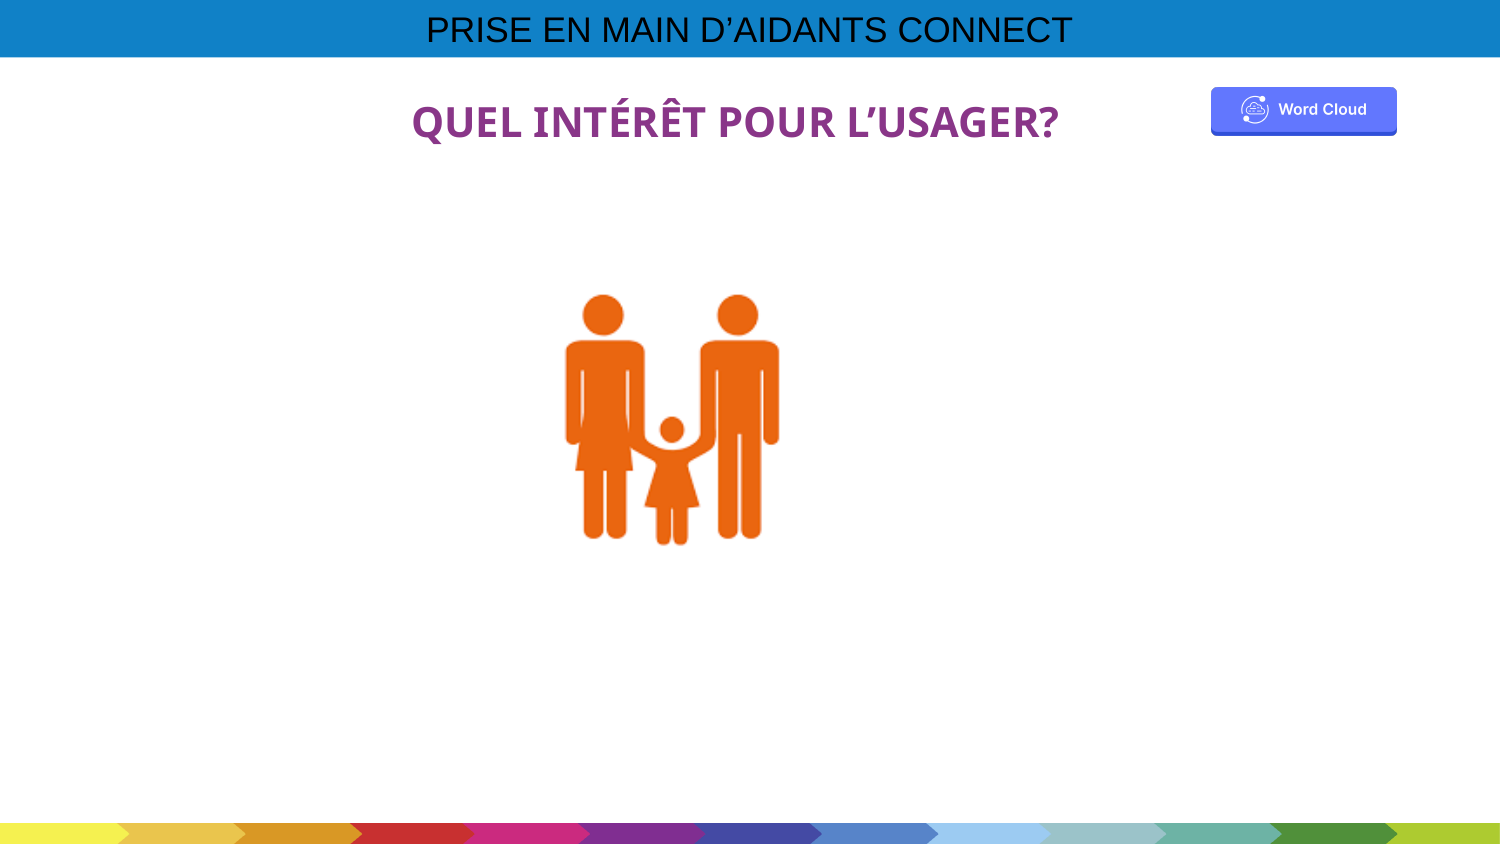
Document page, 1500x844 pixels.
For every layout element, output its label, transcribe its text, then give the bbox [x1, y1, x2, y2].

picture [1211, 87, 1397, 136]
title PRISE EN MAIN D’AIDANTS CONNECT [0, 0, 1500, 58]
picture [466, 229, 863, 614]
picture [0, 823, 1500, 844]
text_box QUEL INTÉRÊT POUR L’USAGER? [288, 88, 1183, 154]
